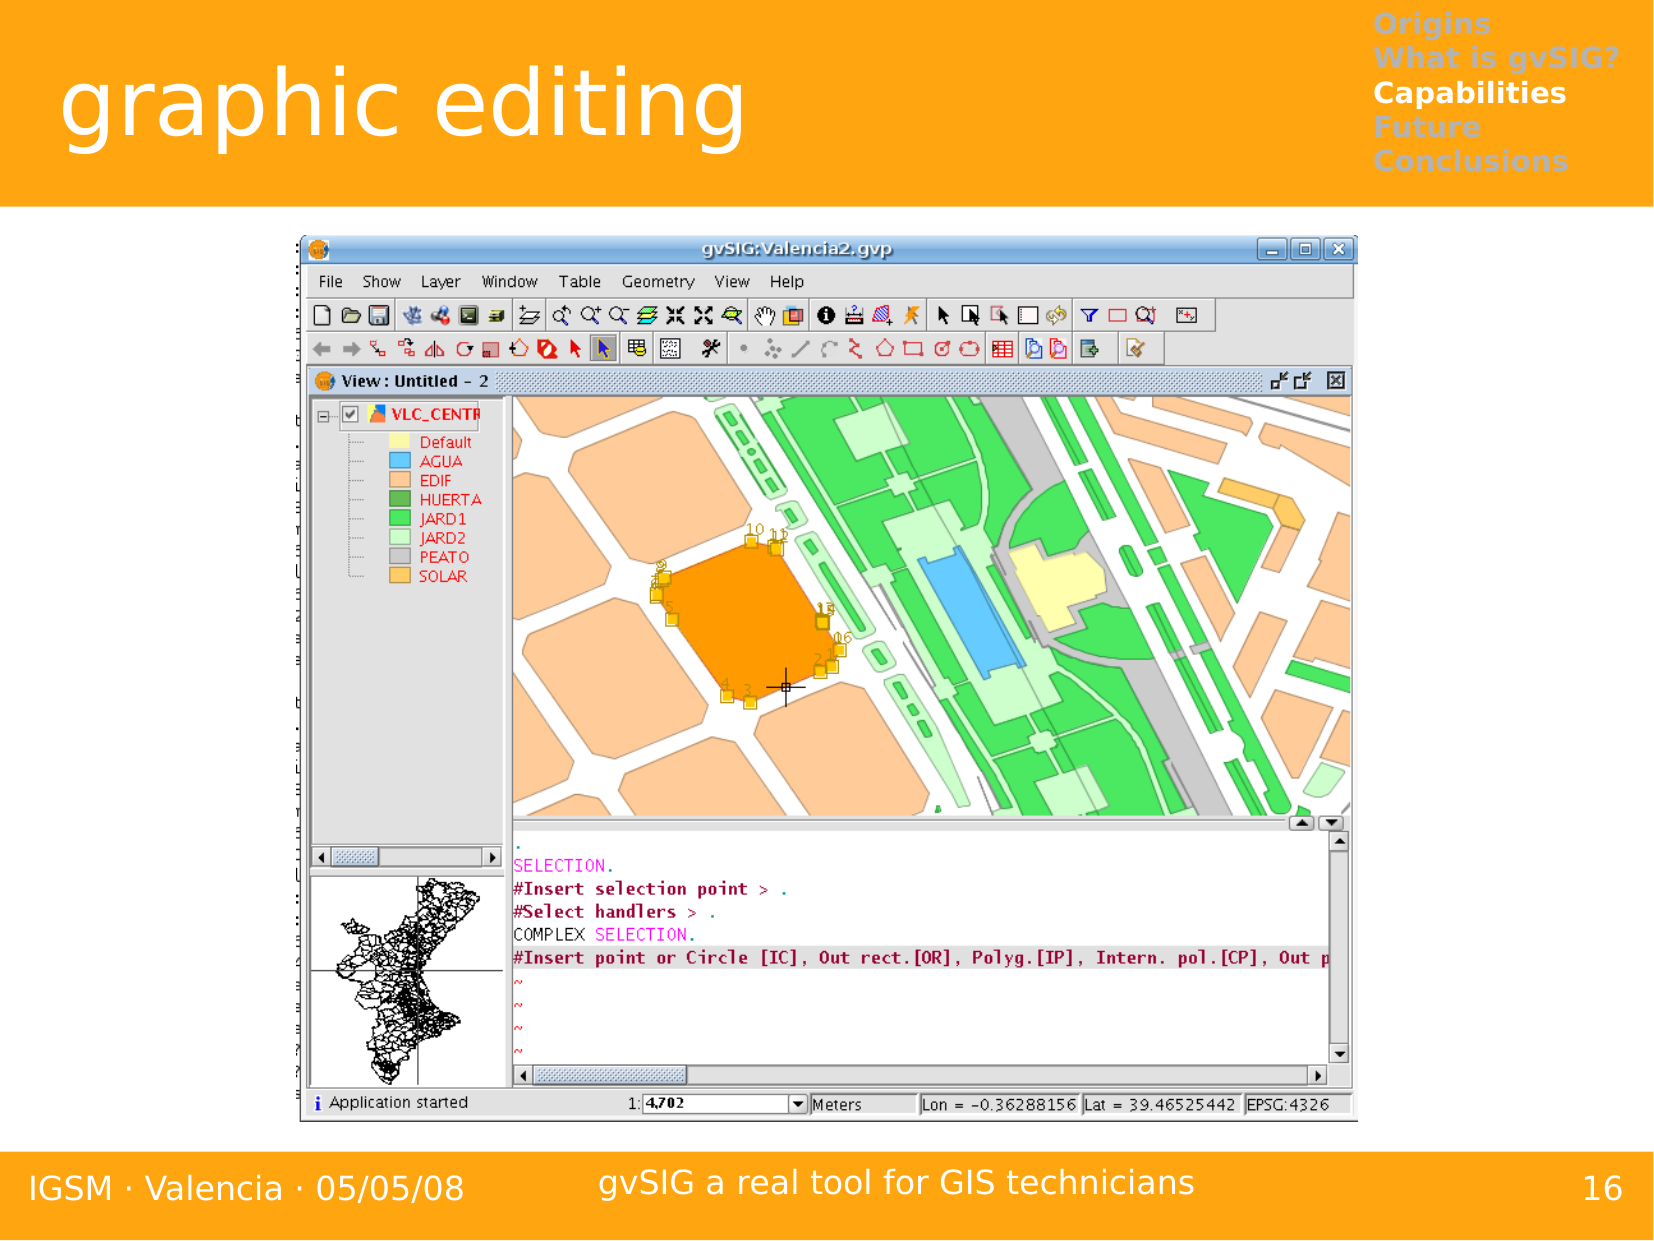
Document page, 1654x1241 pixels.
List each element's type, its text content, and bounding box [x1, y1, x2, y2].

picture [296, 235, 1358, 1123]
text_box Origins What is gvSIG? Capabilities Future Conclusions [1358, 0, 1654, 207]
title graphic editing [59, 29, 1358, 178]
